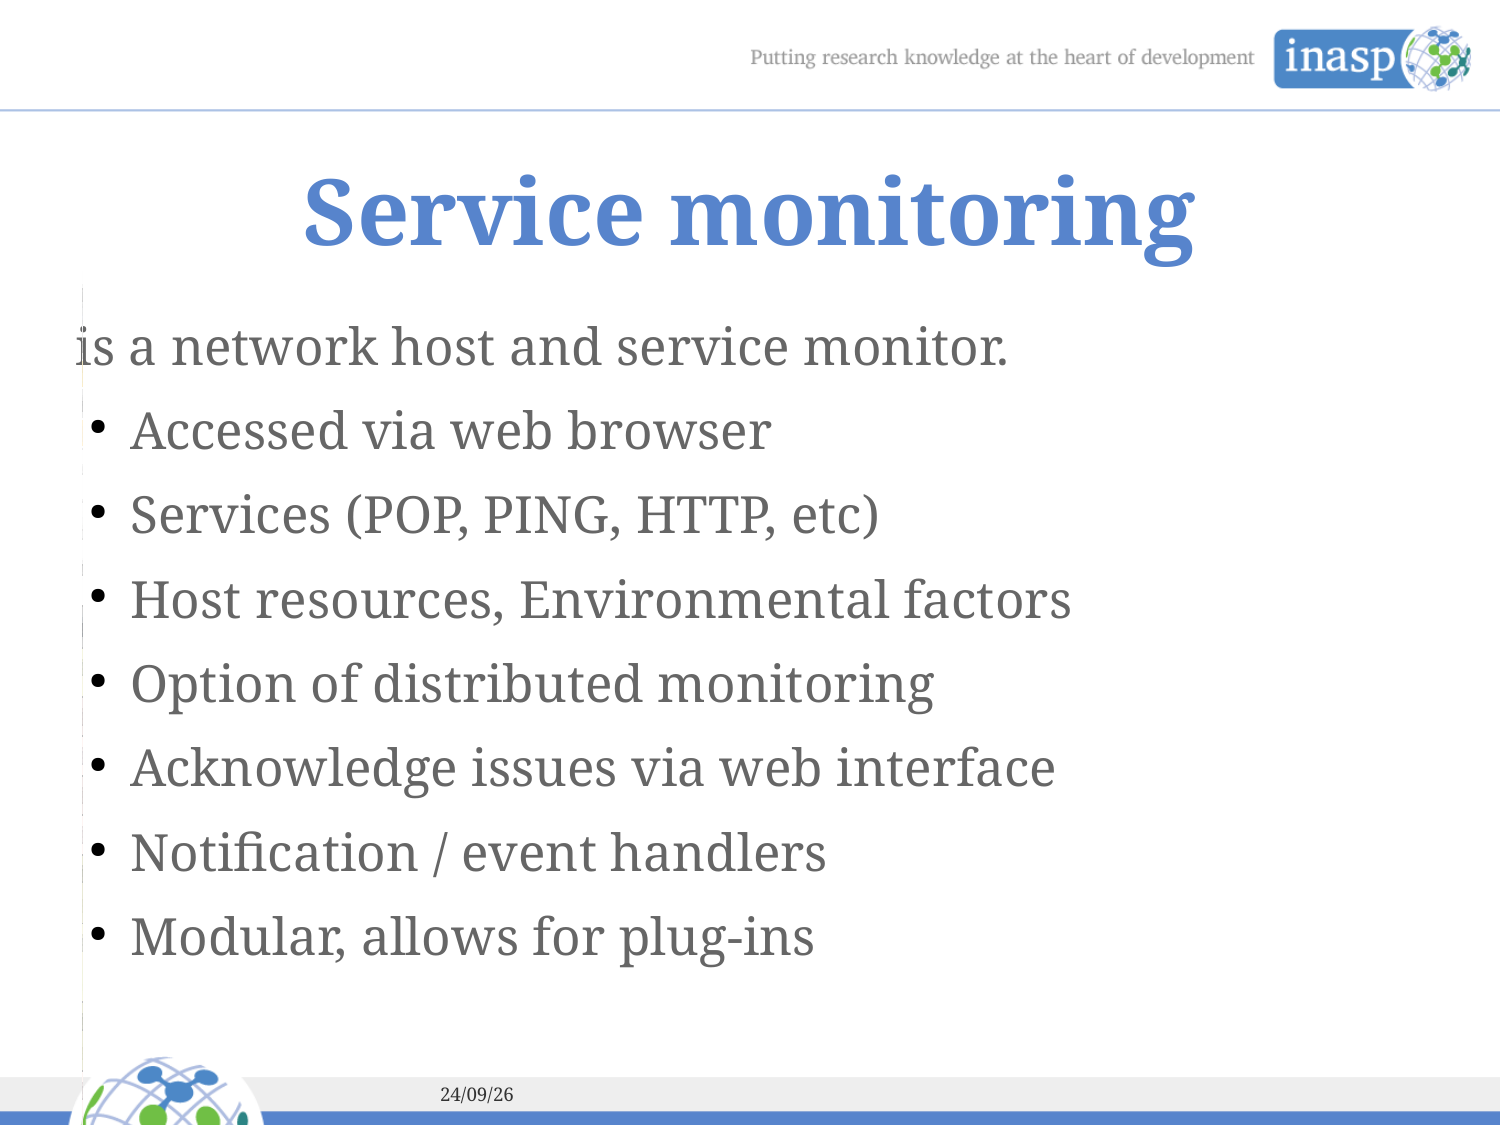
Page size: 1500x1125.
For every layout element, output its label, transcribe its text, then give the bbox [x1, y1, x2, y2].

picture [0, 0, 1500, 1125]
title Service monitoring [75, 129, 1426, 313]
list is a network host and service monitor. Accessed via web browser Services (POP, PING, HTTP, etc) Host resources, Environmental factors Option of distributed monitoring Acknowledge issues via web interface Notification / event handlers Modular, allows for plug-ins [83, 313, 1426, 967]
